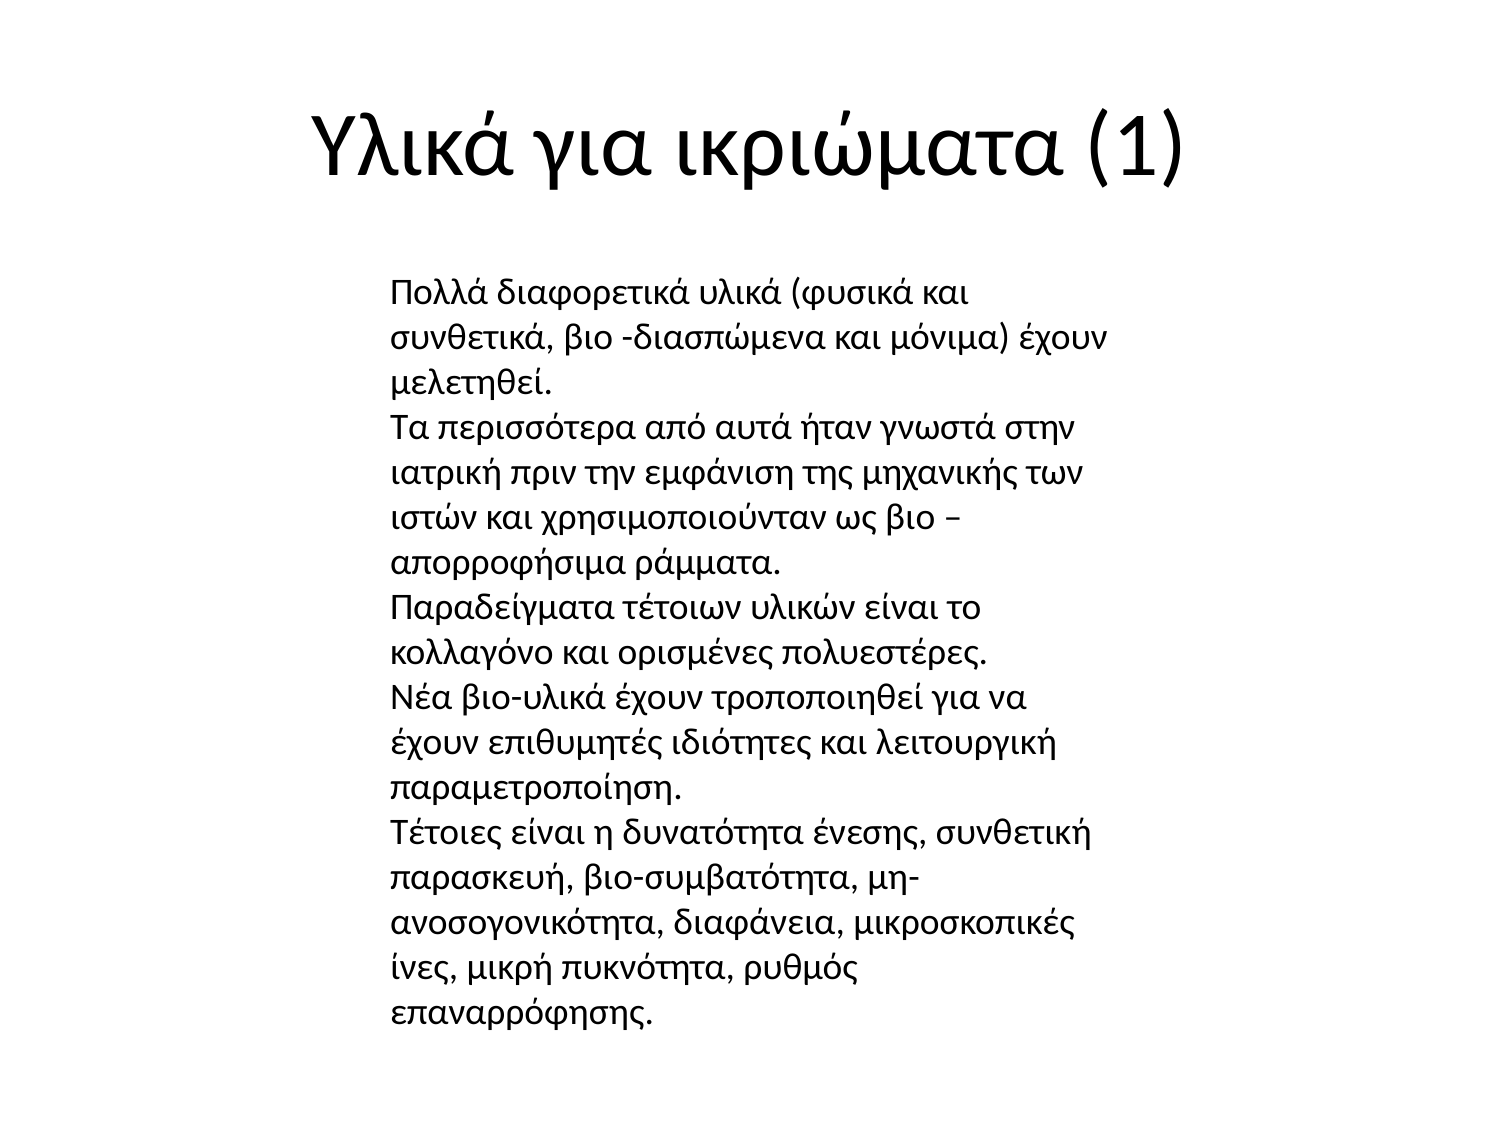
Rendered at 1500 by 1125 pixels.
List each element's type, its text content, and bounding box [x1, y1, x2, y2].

title Υλικά για ικριώματα (1) [75, 45, 1426, 233]
text_box Πολλά διαφορετικά υλικά (φυσικά και συνθετικά, βιο -διασπώμενα και μόνιμα) έχουν μελετηθεί. Τα περισσότερα από αυτά ήταν γνωστά στην ιατρική πριν την εμφάνιση της μηχανικής των ιστών και χρησιμοποιούνταν ως βιο – απορροφήσιμα ράμματα. Παραδείγματα τέτοιων υλικών είναι το κολλαγόνο και ορισμένες πολυεστέρες. Νέα βιο-υλικά έχουν τροποποιηθεί για να έχουν επιθυμητές ιδιότητες και λειτουργική παραμετροποίηση. Τέτοιες είναι η δυνατότητα ένεσης, συνθετική παρασκευή, βιο-συμβατότητα, μη-ανοσογονικότητα, διαφάνεια, μικροσκοπικές ίνες, μικρή πυκνότητα, ρυθμός επαναρρόφησης. [375, 214, 1125, 1039]
